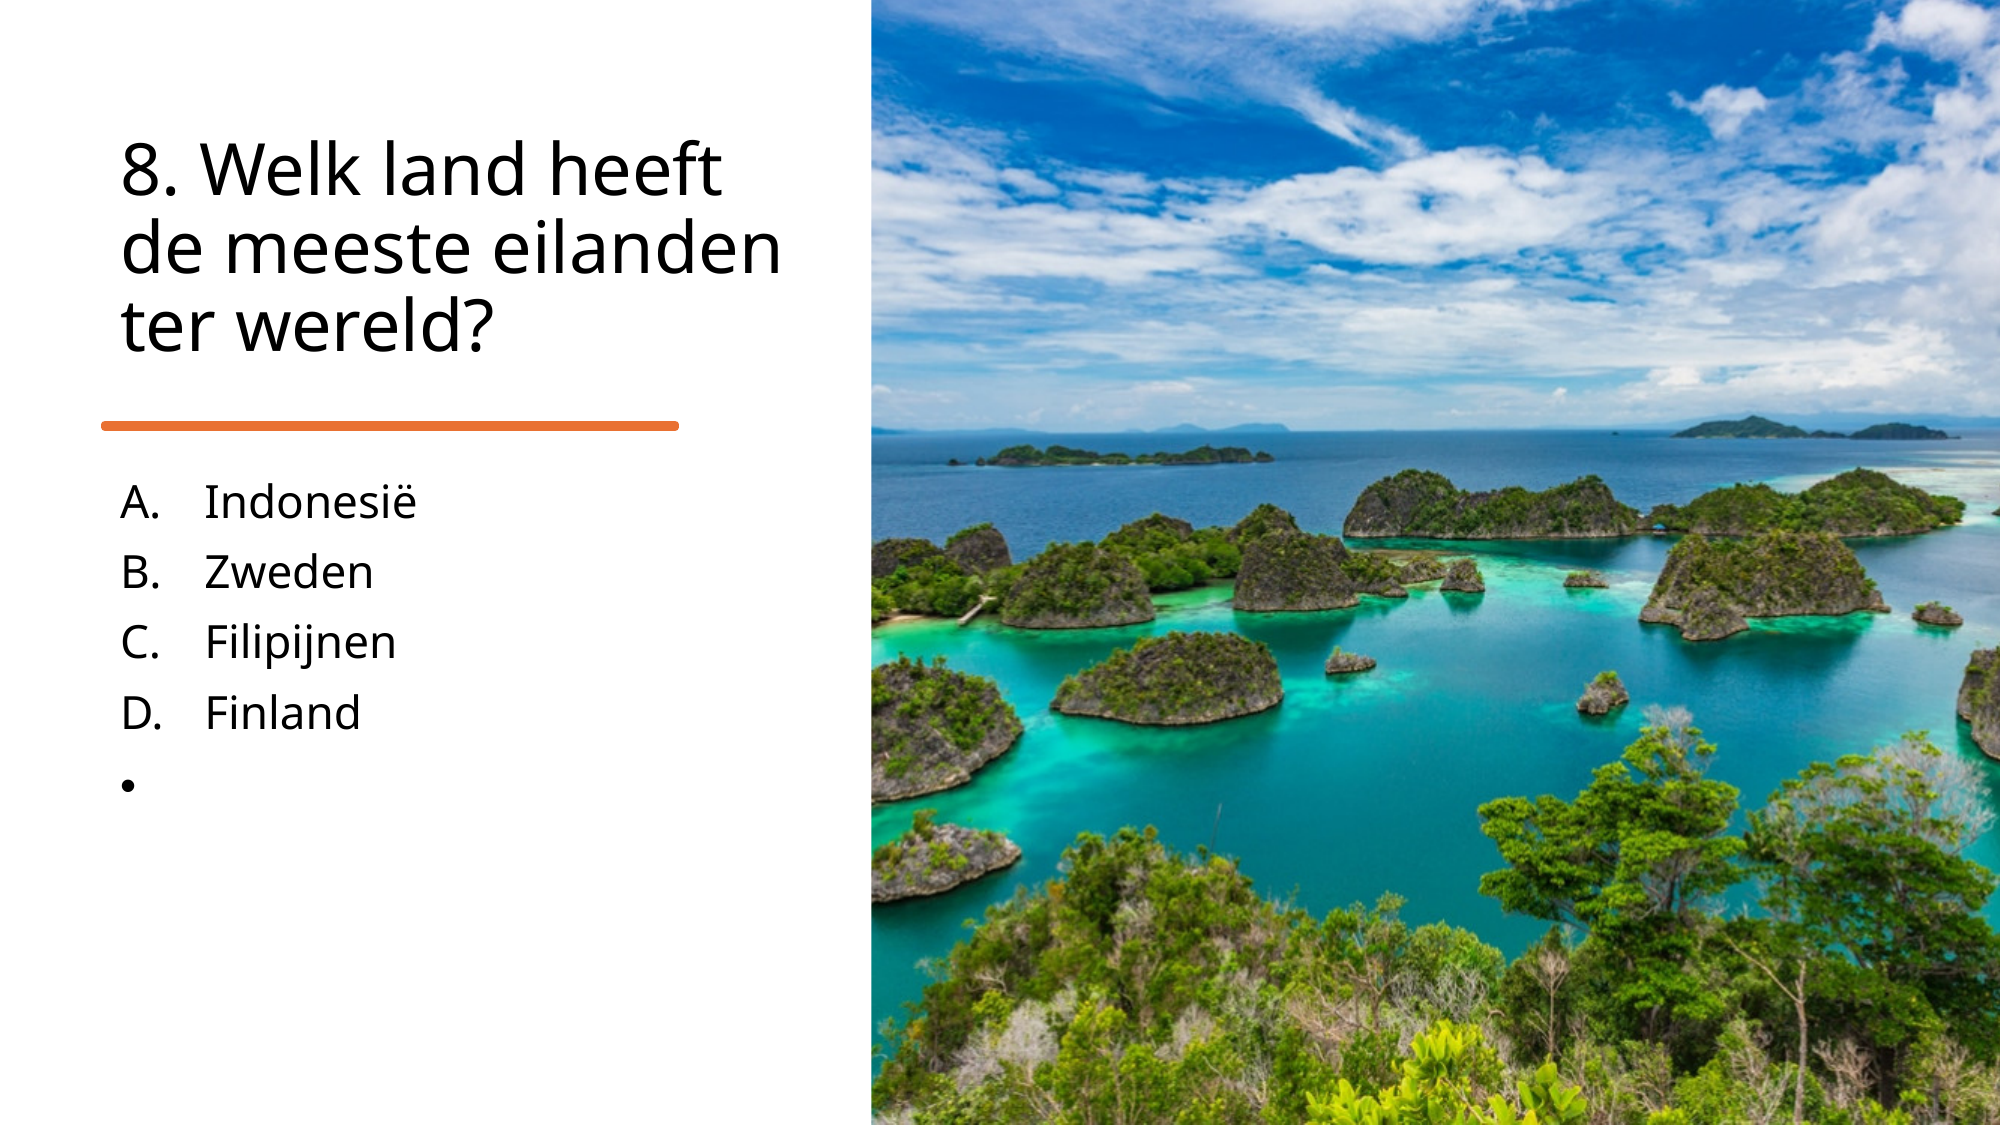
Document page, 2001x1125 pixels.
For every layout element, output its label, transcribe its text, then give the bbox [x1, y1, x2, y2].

title 8. Welk land heeft de meeste eilanden ter wereld? [105, 53, 822, 375]
picture [871, 0, 2000, 1125]
list Indonesië Zweden Filipijnen Finland [105, 471, 802, 1016]
text_box [0, 0, 871, 1125]
